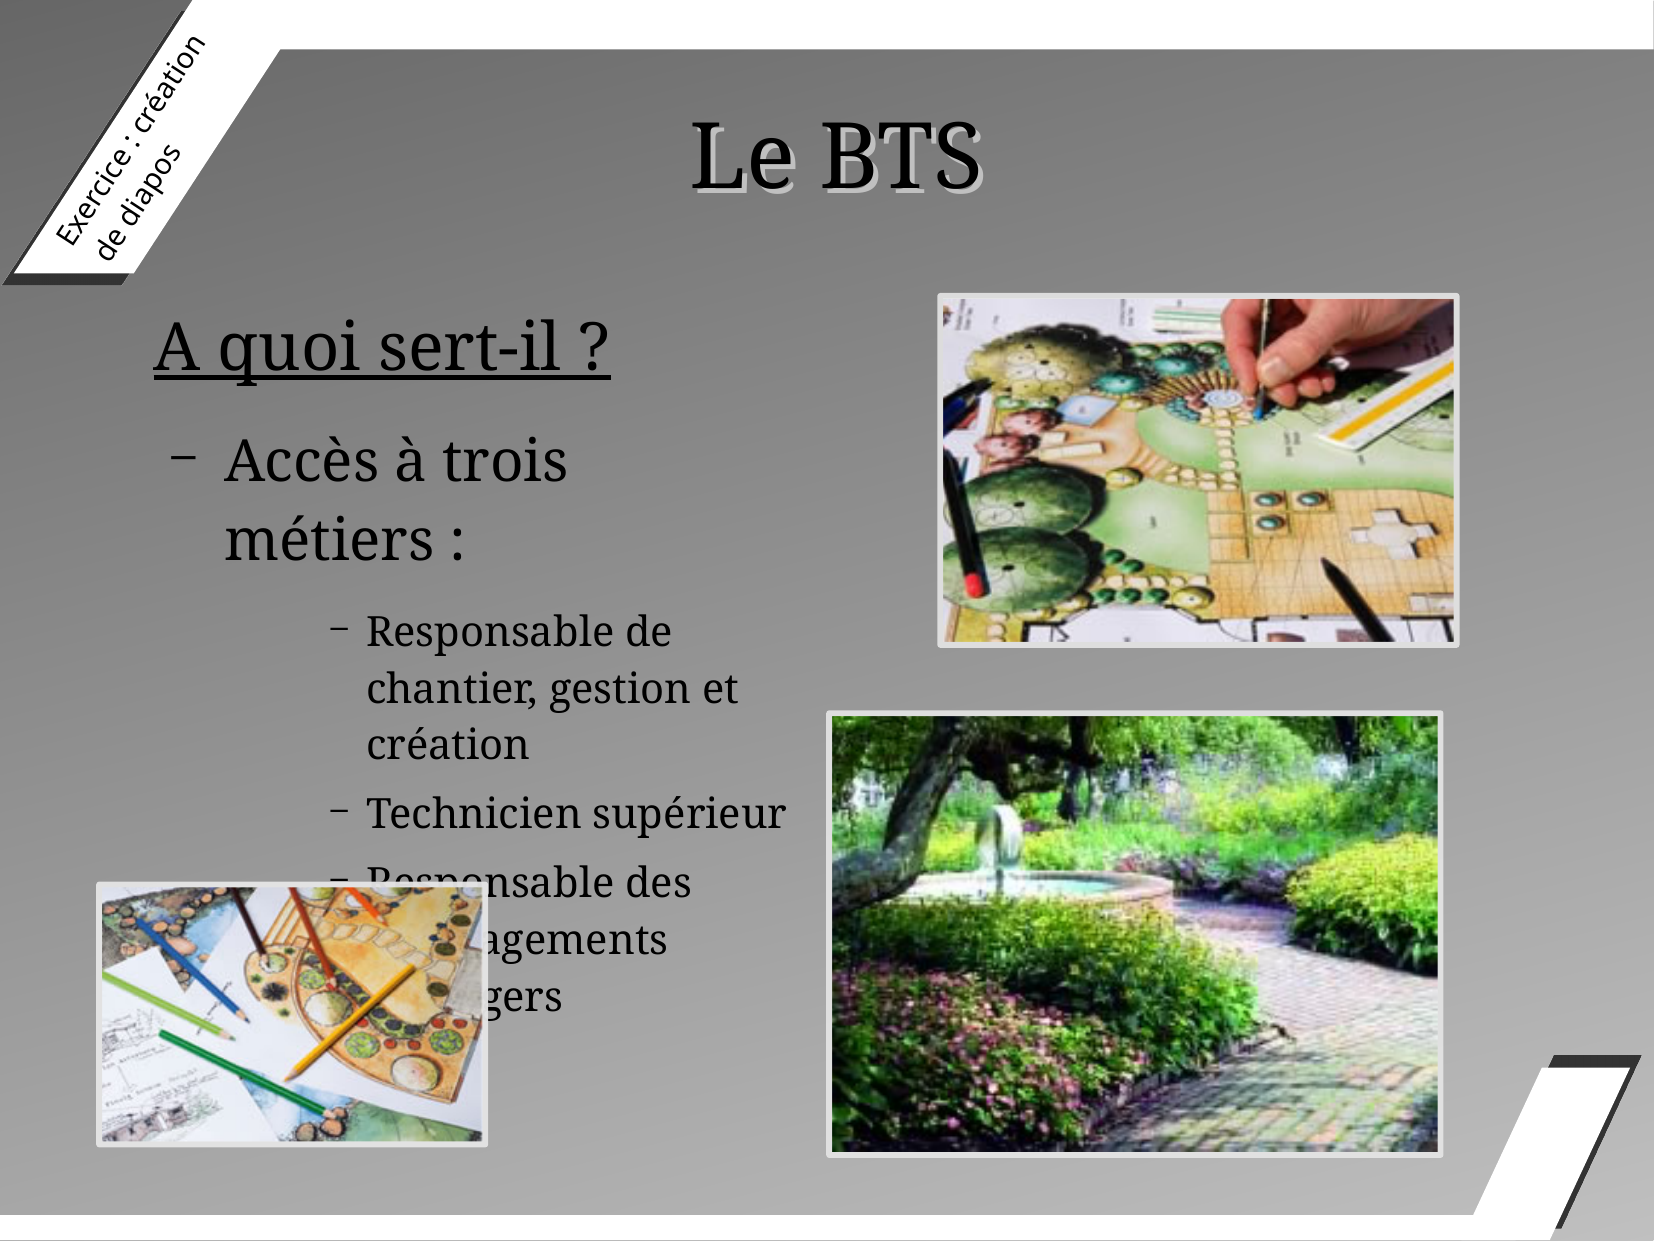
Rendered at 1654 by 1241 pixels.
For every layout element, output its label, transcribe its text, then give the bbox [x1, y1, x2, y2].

title Le BTS [282, 49, 1391, 257]
list A quoi sert-il ? Accès à trois métiers : Responsable de chantier, gestion et création Technicien supérieur Responsable des aménagements paysagers [82, 298, 803, 643]
picture [943, 298, 1454, 642]
picture [832, 716, 1438, 1153]
picture [102, 887, 483, 1142]
